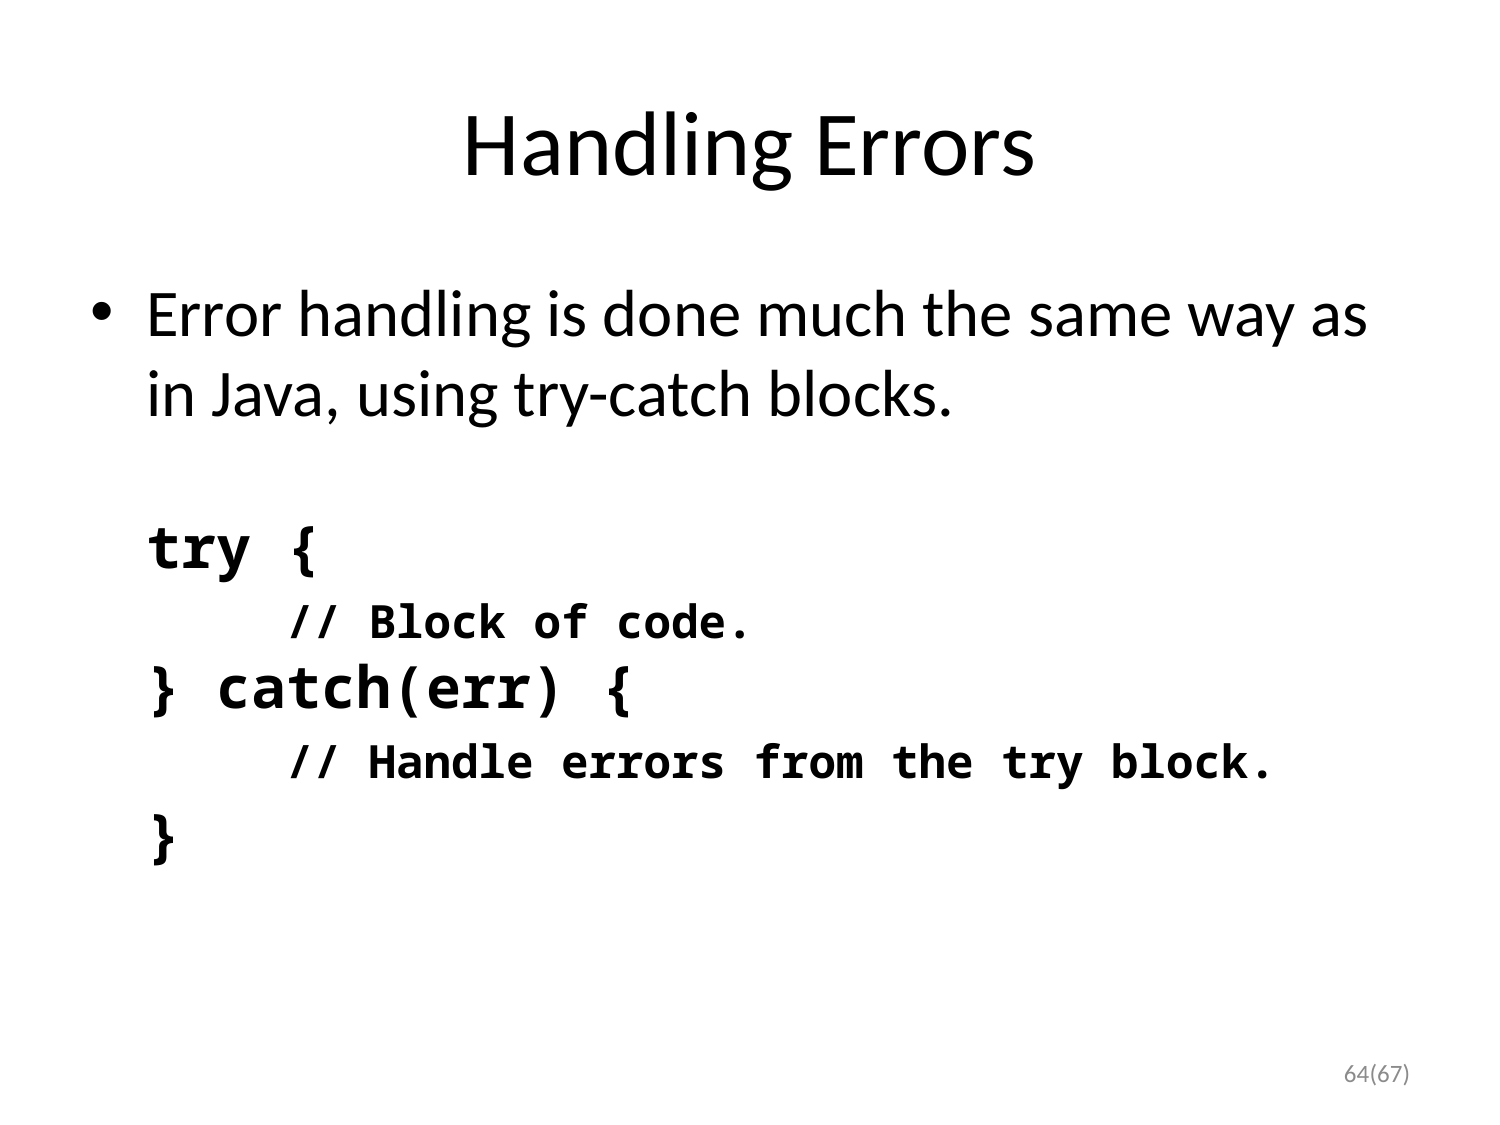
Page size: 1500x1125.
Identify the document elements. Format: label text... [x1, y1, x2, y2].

title Handling Errors [75, 45, 1425, 233]
list Error handling is done much the same way as in Java, using try-catch blocks. try { // Block of code. } catch(err) { // Handle errors from the try block. } [75, 262, 1425, 1005]
